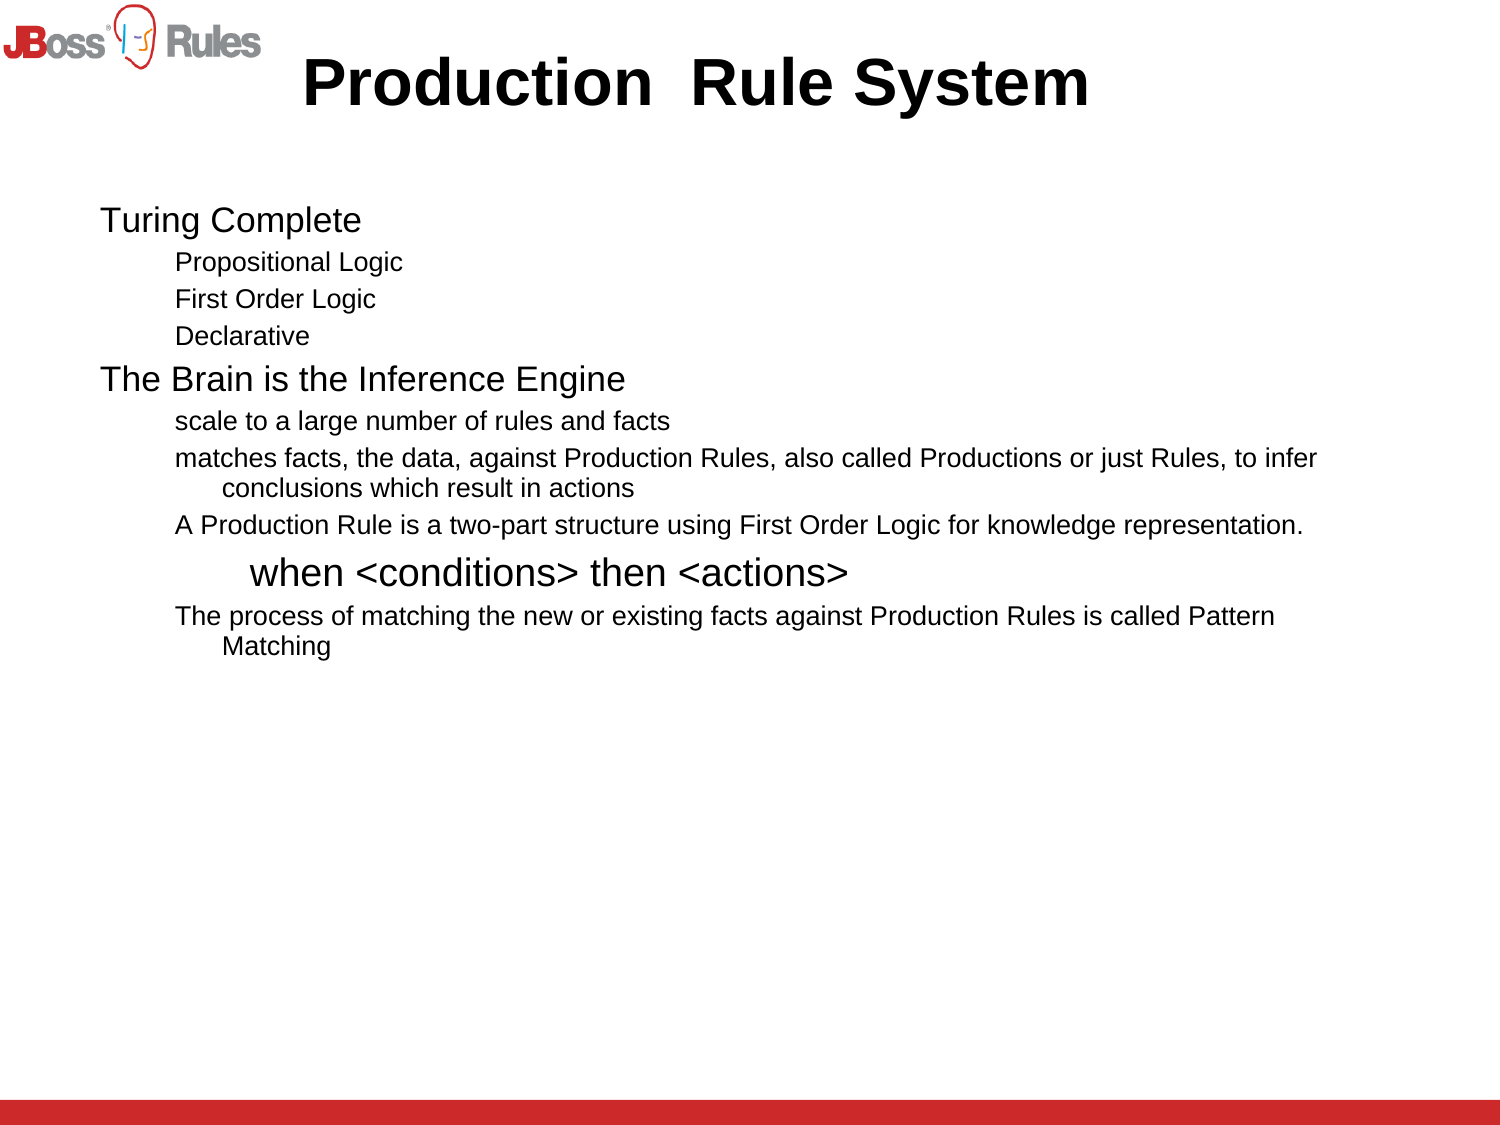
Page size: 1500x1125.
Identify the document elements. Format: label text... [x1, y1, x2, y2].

picture [0, 0, 266, 73]
text_box Turing Complete Propositional Logic First Order Logic Declarative The Brain is the Inference Engine scale to a large number of rules and facts matches facts, the data, against Production Rules, also called Productions or just Rules, to infer conclusions which result in actions A Production Rule is a two-part structure using First Order Logic for knowledge representation. when <conditions> then <actions> The process of matching the new or existing facts against Production Rules is called Pattern Matching [85, 192, 1356, 555]
title Production Rule System [287, 37, 1475, 138]
